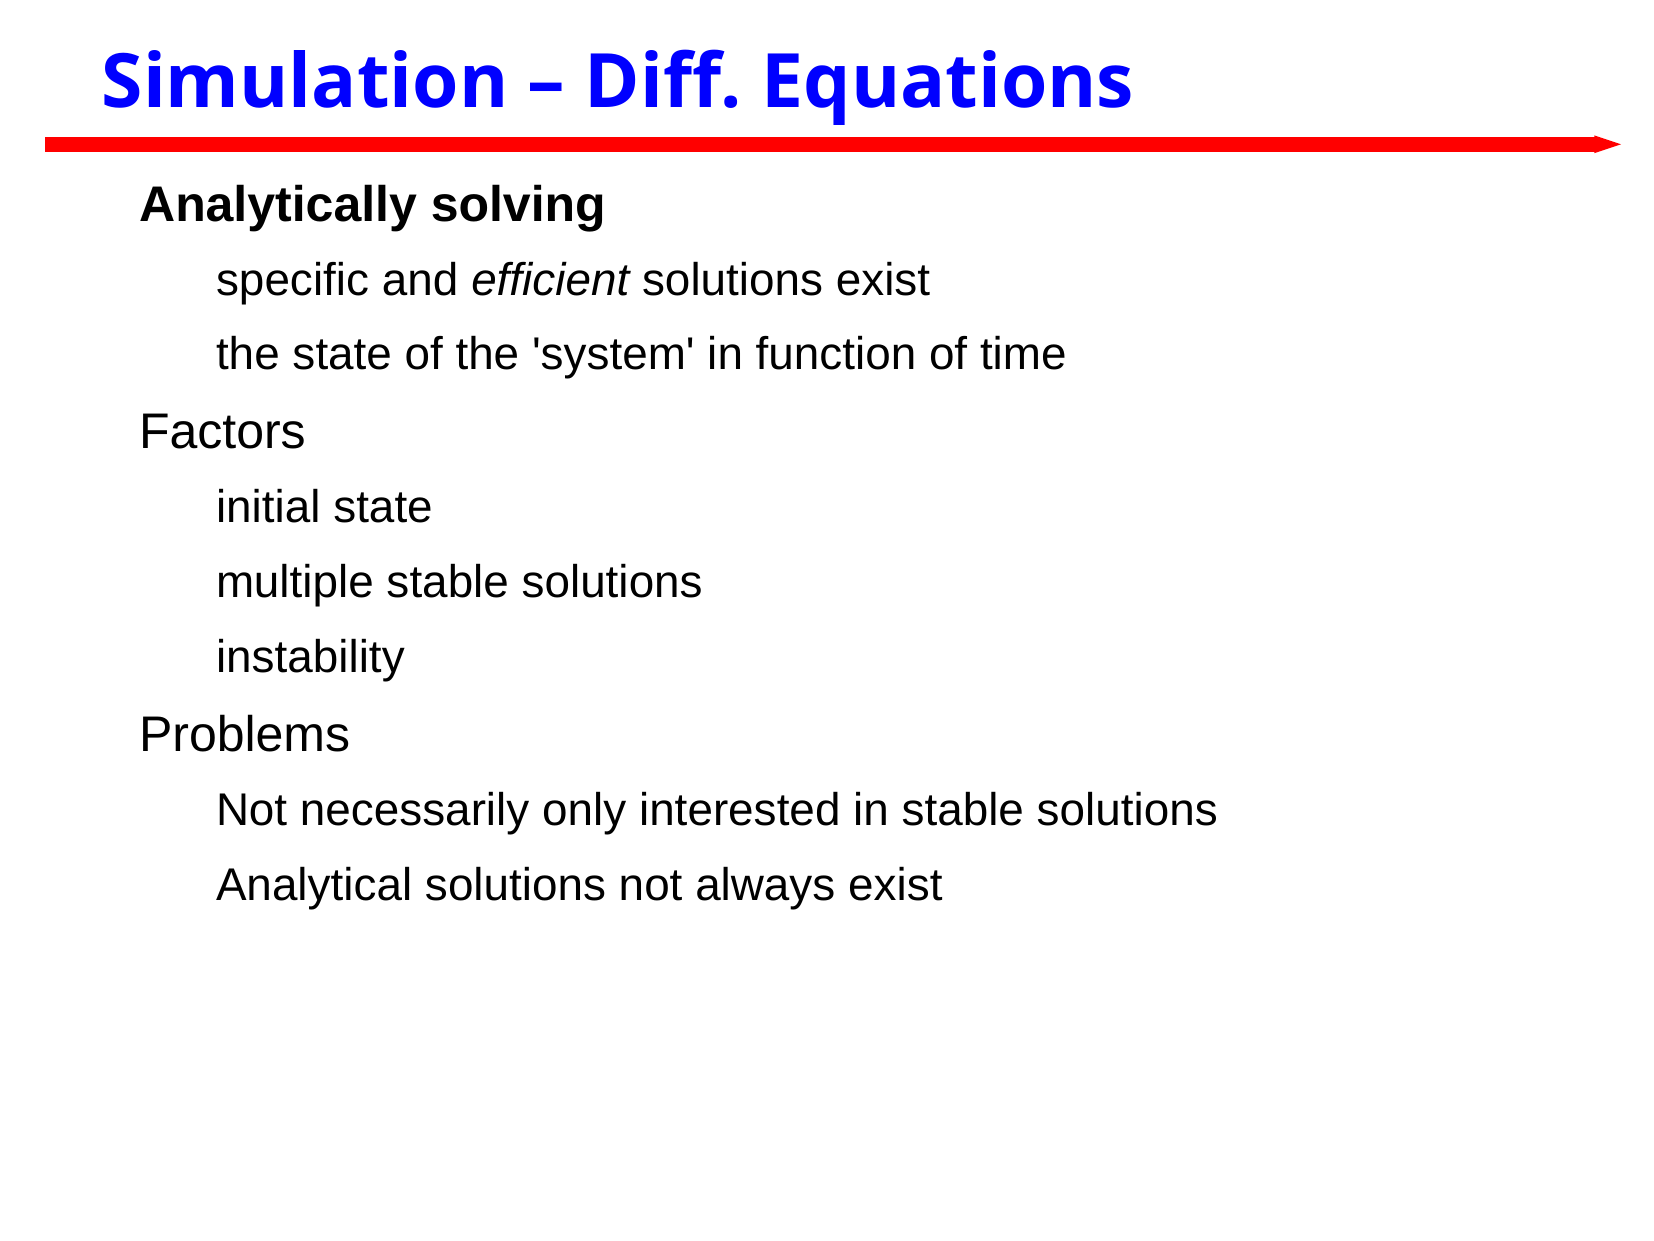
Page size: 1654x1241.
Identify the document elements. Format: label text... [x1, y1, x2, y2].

title Simulation – Diff. Equations [101, 27, 1514, 130]
list Analytically solving specific and efficient solutions exist the state of the 'system' in function of time Factors initial state multiple stable solutions instability Problems Not necessarily only interested in stable solutions Analytical solutions not always exist [121, 175, 1534, 1127]
